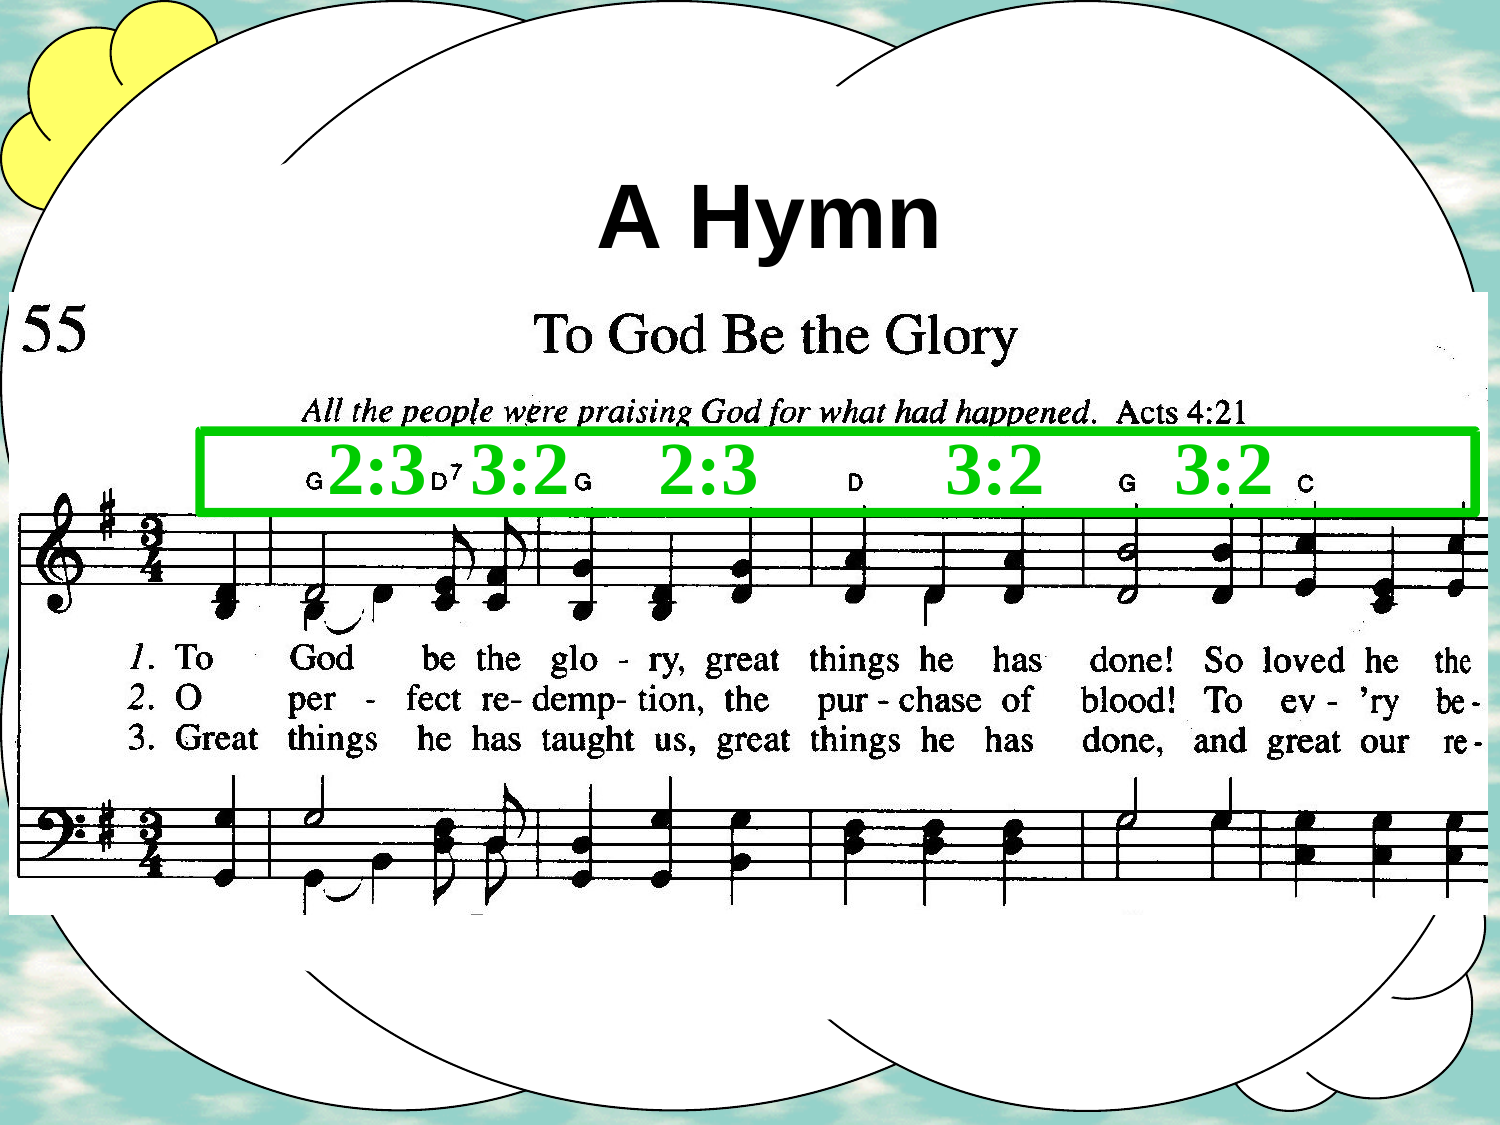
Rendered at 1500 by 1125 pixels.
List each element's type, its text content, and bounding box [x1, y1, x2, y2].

text_box 3:2 [1159, 436, 1326, 507]
title A Hymn [118, 87, 1422, 275]
text_box 2:3 [312, 436, 455, 507]
picture [709, 0, 1058, 46]
picture [0, 0, 1500, 1125]
picture [428, 0, 640, 19]
picture [0, 0, 154, 148]
picture [176, 0, 370, 40]
text_box 2:3 [643, 436, 811, 507]
text_box 3:2 [455, 436, 622, 507]
text_box 3:2 [930, 436, 1097, 507]
